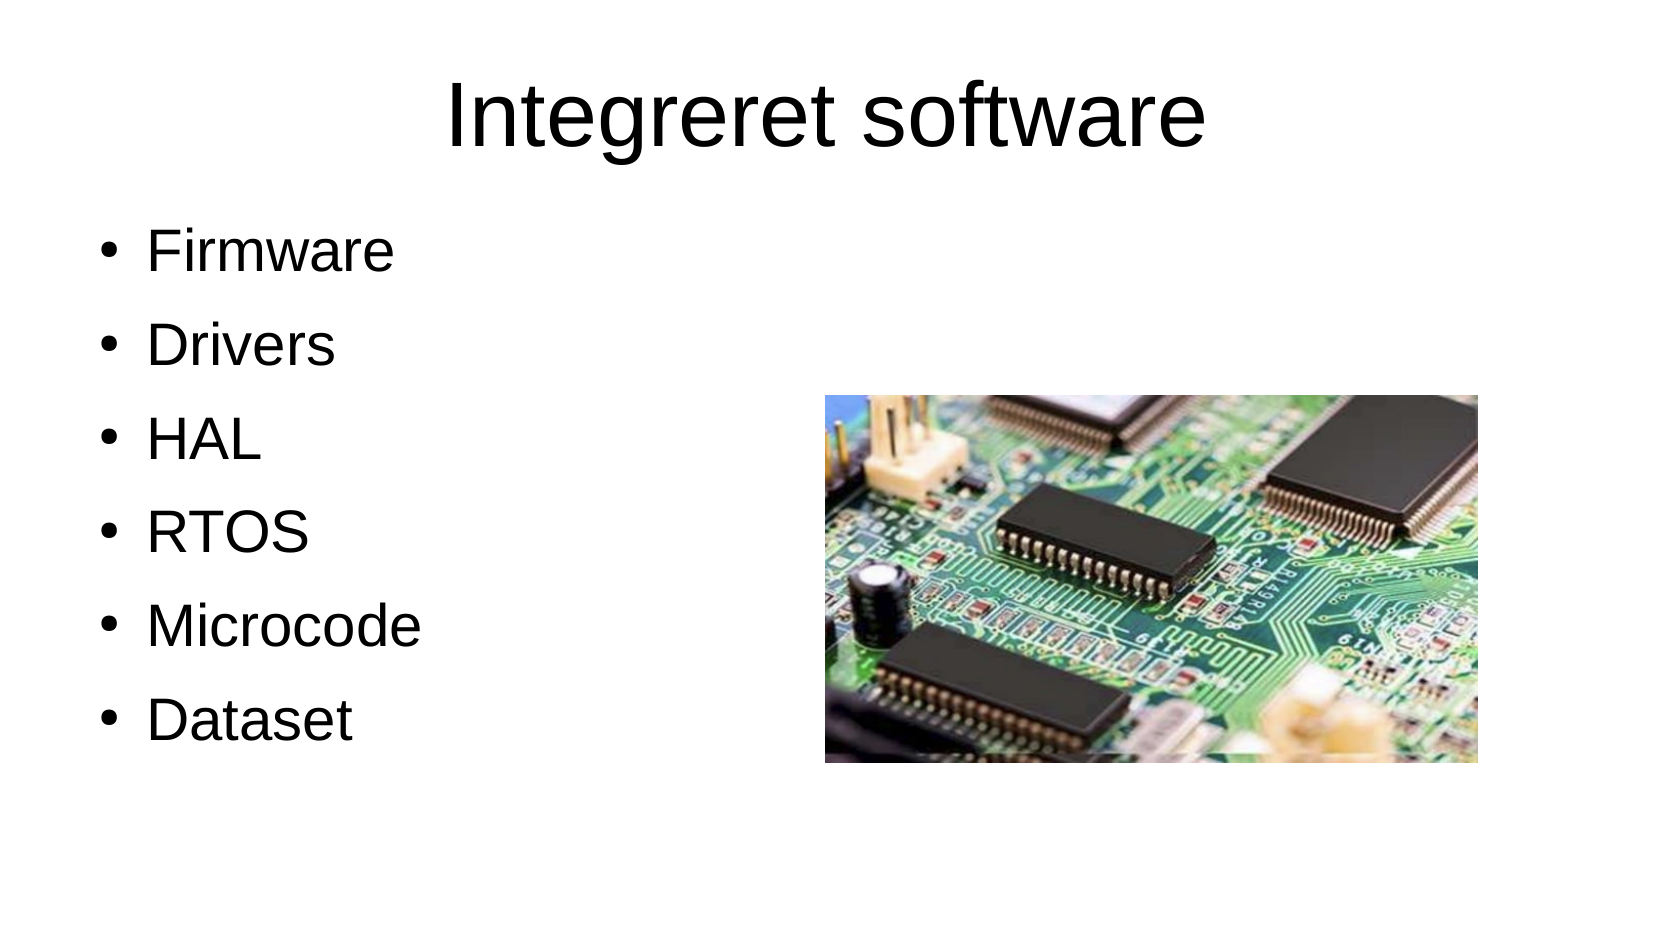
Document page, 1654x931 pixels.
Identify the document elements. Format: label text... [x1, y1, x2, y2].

picture [825, 395, 1478, 763]
list Firmware Drivers HAL RTOS Microcode Dataset [82, 217, 1571, 758]
title Integreret software [82, 37, 1571, 193]
